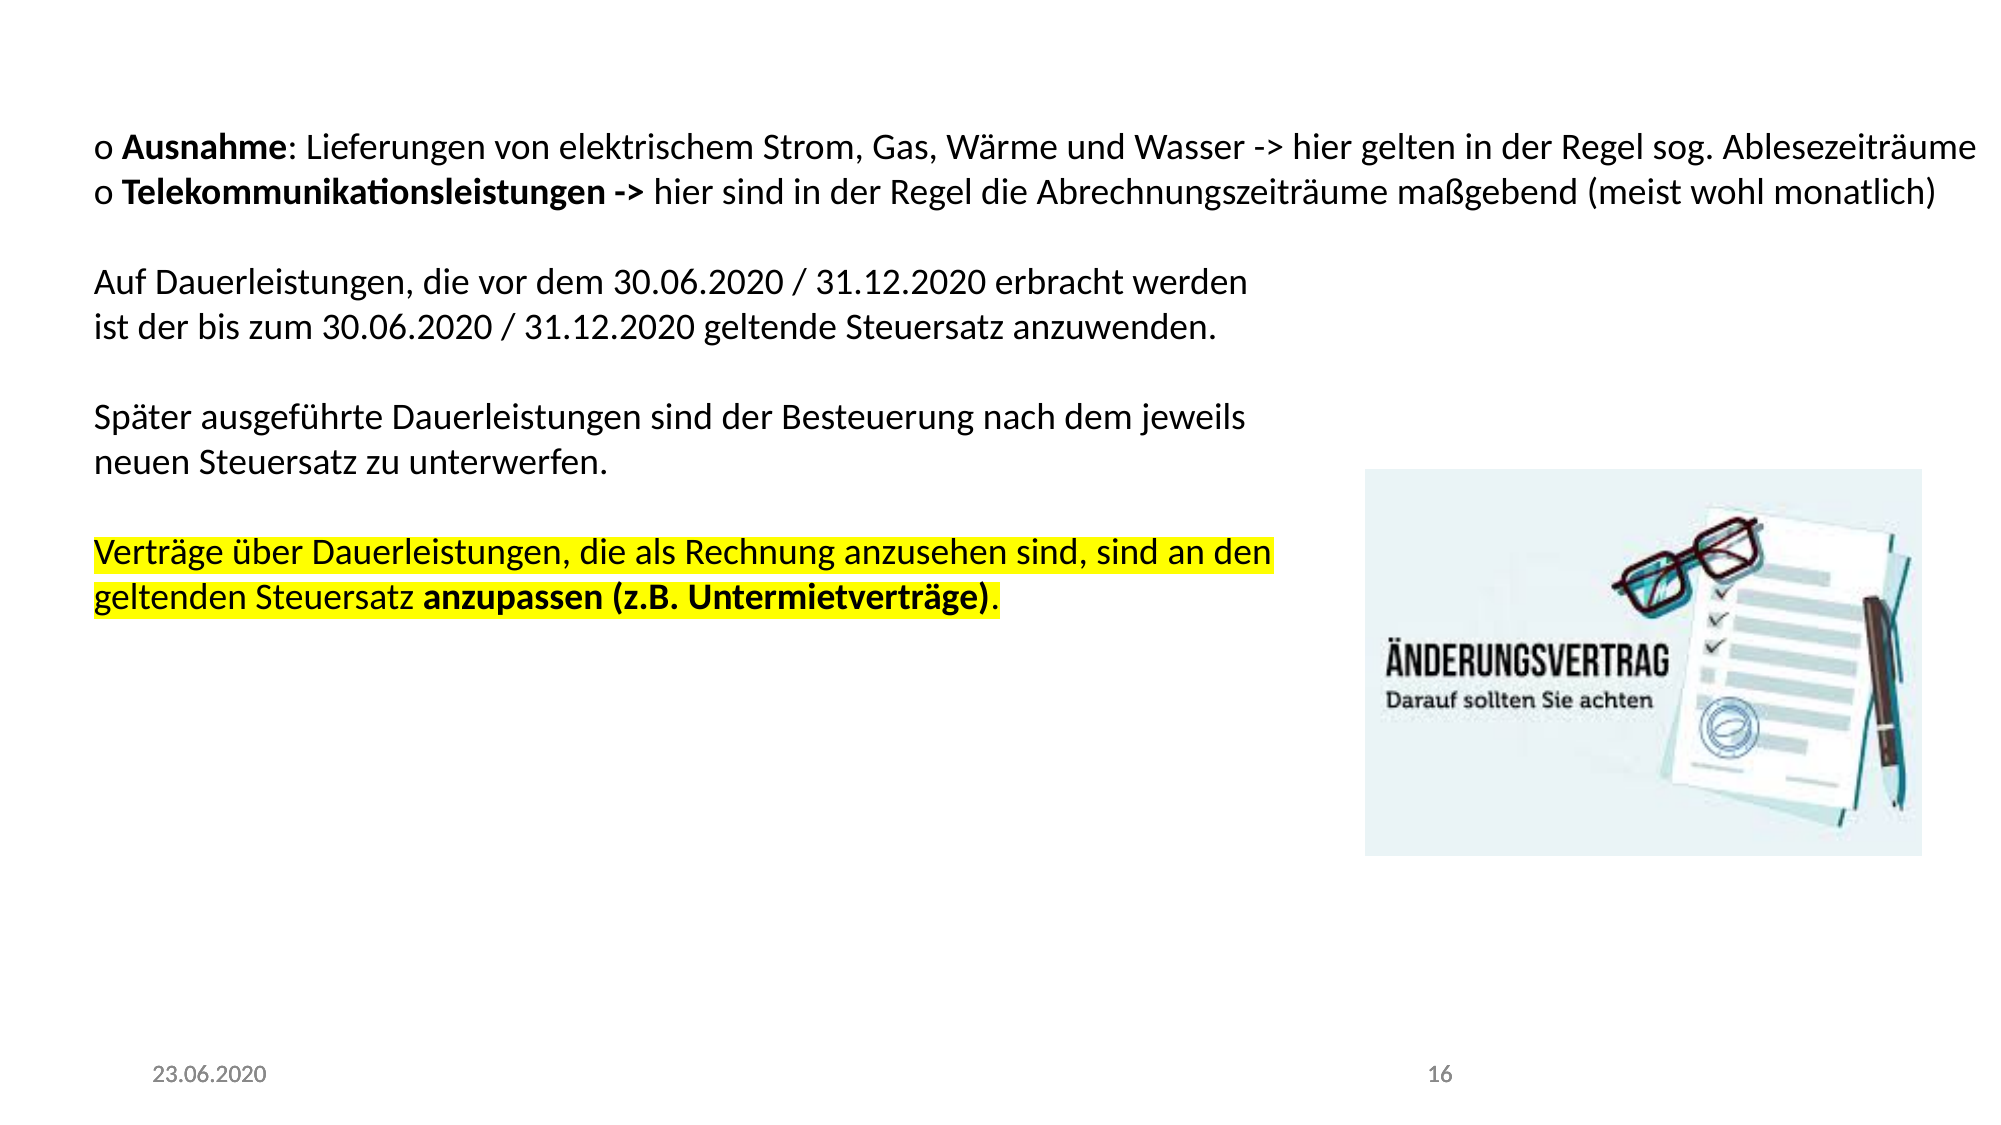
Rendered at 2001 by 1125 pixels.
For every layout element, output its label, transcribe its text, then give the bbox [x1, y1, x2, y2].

text_box 23.06.2020 [137, 1042, 588, 1103]
text_box o Ausnahme: Lieferungen von elektrischem Strom, Gas, Wärme und Wasser -> hier gelten in der Regel sog. Ablesezeiträume o Telekommunikationsleistungen -> hier sind in der Regel die Abrechnungszeiträume maßgebend (meist wohl monatlich) Auf Dauerleistungen, die vor dem 30.06.2020 / 31.12.2020 erbracht werden ist der bis zum 30.06.2020 / 31.12.2020 geltende Steuersatz anzuwenden. Später ausgeführte Dauerleistungen sind der Besteuerung nach dem jeweils neuen Steuersatz zu unterwerfen. Verträge über Dauerleistungen, die als Rechnung anzusehen sind, sind an den geltenden Steuersatz anzupassen (z.B. Untermietverträge). [78, 115, 2000, 676]
text_box [1412, 1042, 1863, 1103]
picture [1365, 469, 1922, 856]
